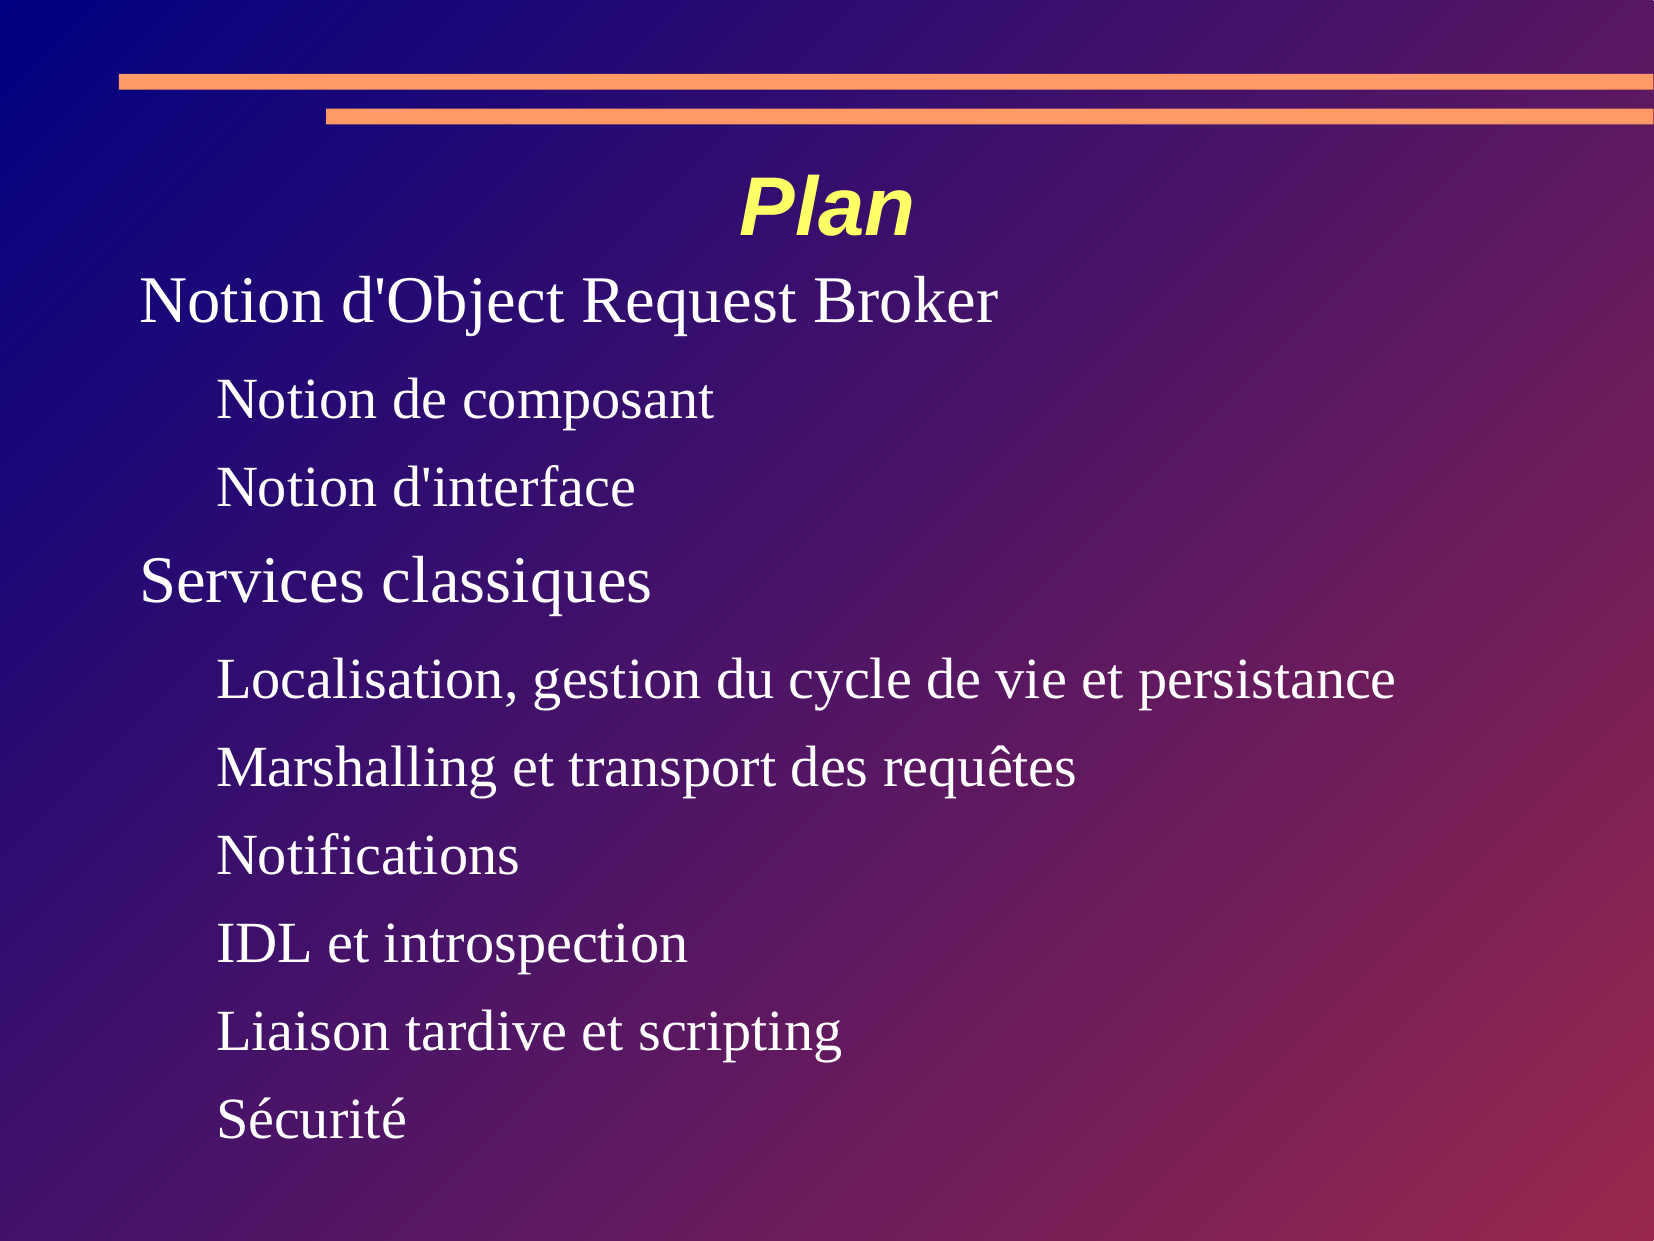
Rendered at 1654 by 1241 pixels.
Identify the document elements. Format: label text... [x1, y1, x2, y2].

title Plan [121, 102, 1534, 262]
list Notion d'Object Request Broker Notion de composant Notion d'interface Services classiques Localisation, gestion du cycle de vie et persistance Marshalling et transport des requêtes Notifications IDL et introspection Liaison tardive et scripting Sécurité [121, 262, 1534, 1152]
